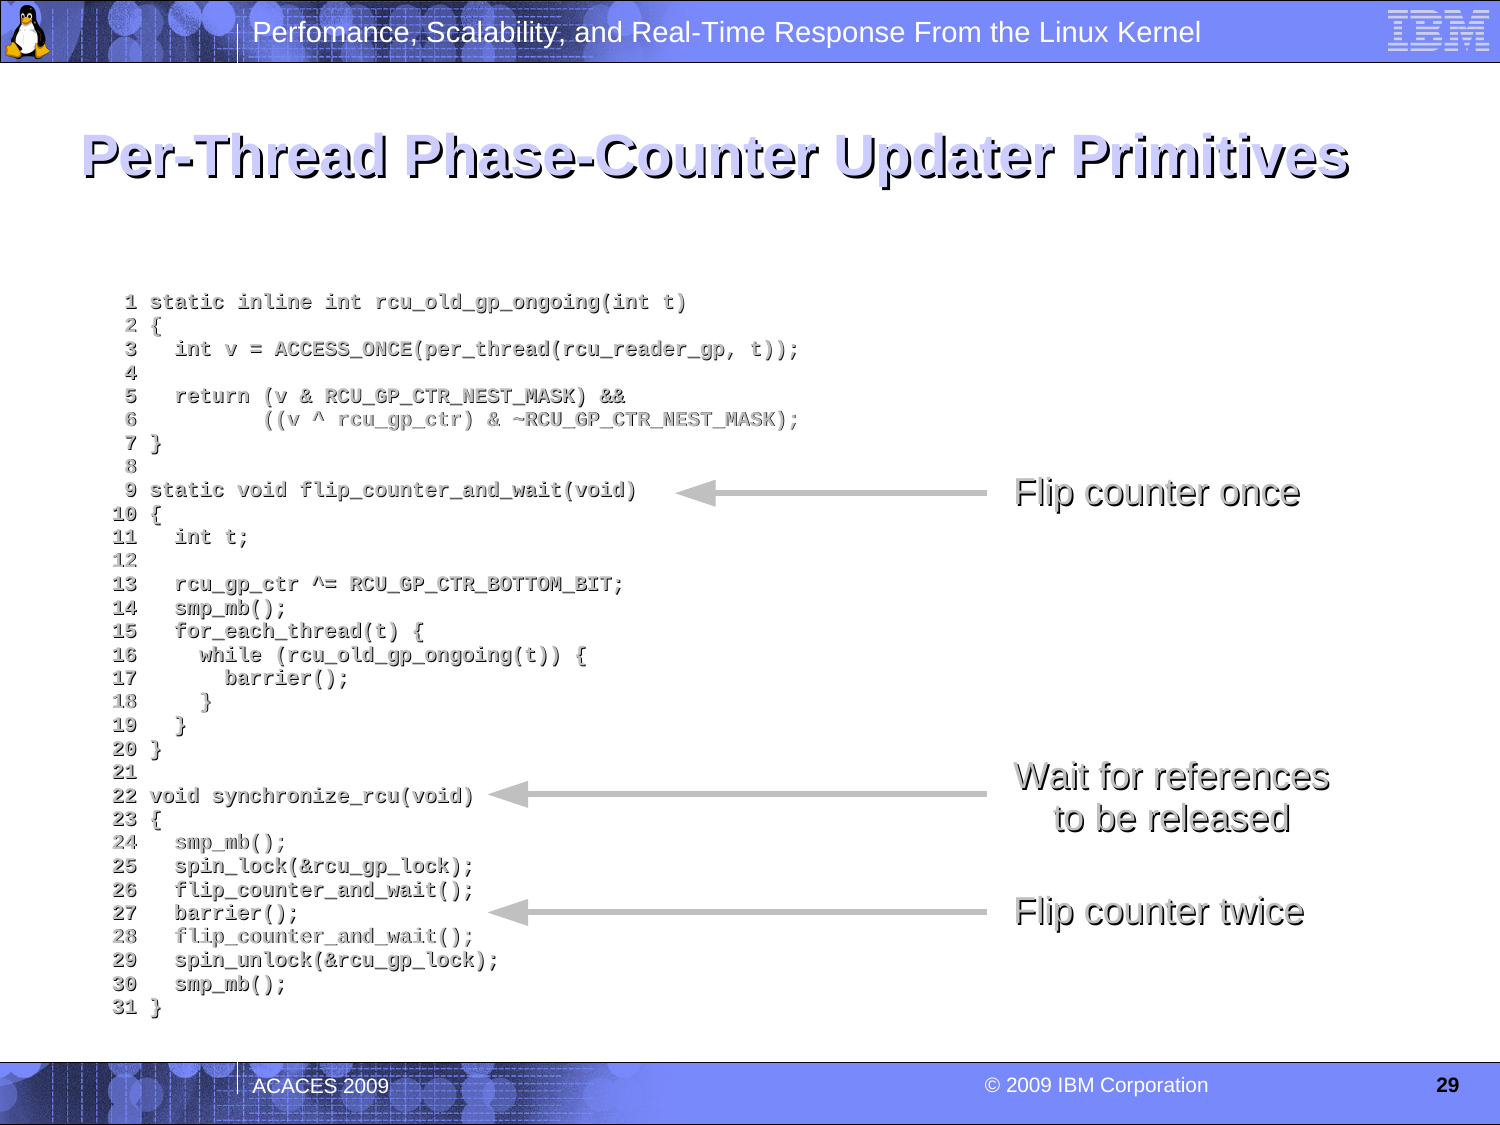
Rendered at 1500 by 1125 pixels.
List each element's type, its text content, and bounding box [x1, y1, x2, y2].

text_box Flip counter once [998, 463, 1316, 521]
picture [0, 1063, 1500, 1124]
picture [1, 1, 1500, 62]
text_box Wait for references to be released [998, 747, 1345, 846]
list 1 static inline int rcu_old_gp_ongoing(int t) 2 { 3 int v = ACCESS_ONCE(per_thread(rcu_reader_gp, t)); 4 5 return (v & RCU_GP_CTR_NEST_MASK) && 6 ((v ^ rcu_gp_ctr) & ~RCU_GP_CTR_NEST_MASK); 7 } 8 9 static void flip_counter_and_wait(void) 10 { 11 int t; 12 13 rcu_gp_ctr ^= RCU_GP_CTR_BOTTOM_BIT; 14 smp_mb(); 15 for_each_thread(t) { 16 while (rcu_old_gp_ongoing(t)) { 17 barrier(); 18 } 19 } 20 } 21 22 void synchronize_rcu(void) 23 { 24 smp_mb(); 25 spin_lock(&rcu_gp_lock); 26 flip_counter_and_wait(); 27 barrier(); 28 flip_counter_and_wait(); 29 spin_unlock(&rcu_gp_lock); 30 smp_mb(); 31 } [99, 291, 1389, 1022]
text_box Flip counter twice [998, 882, 1320, 940]
title Per-Thread Phase-Counter Updater Primitives [79, 116, 1433, 199]
